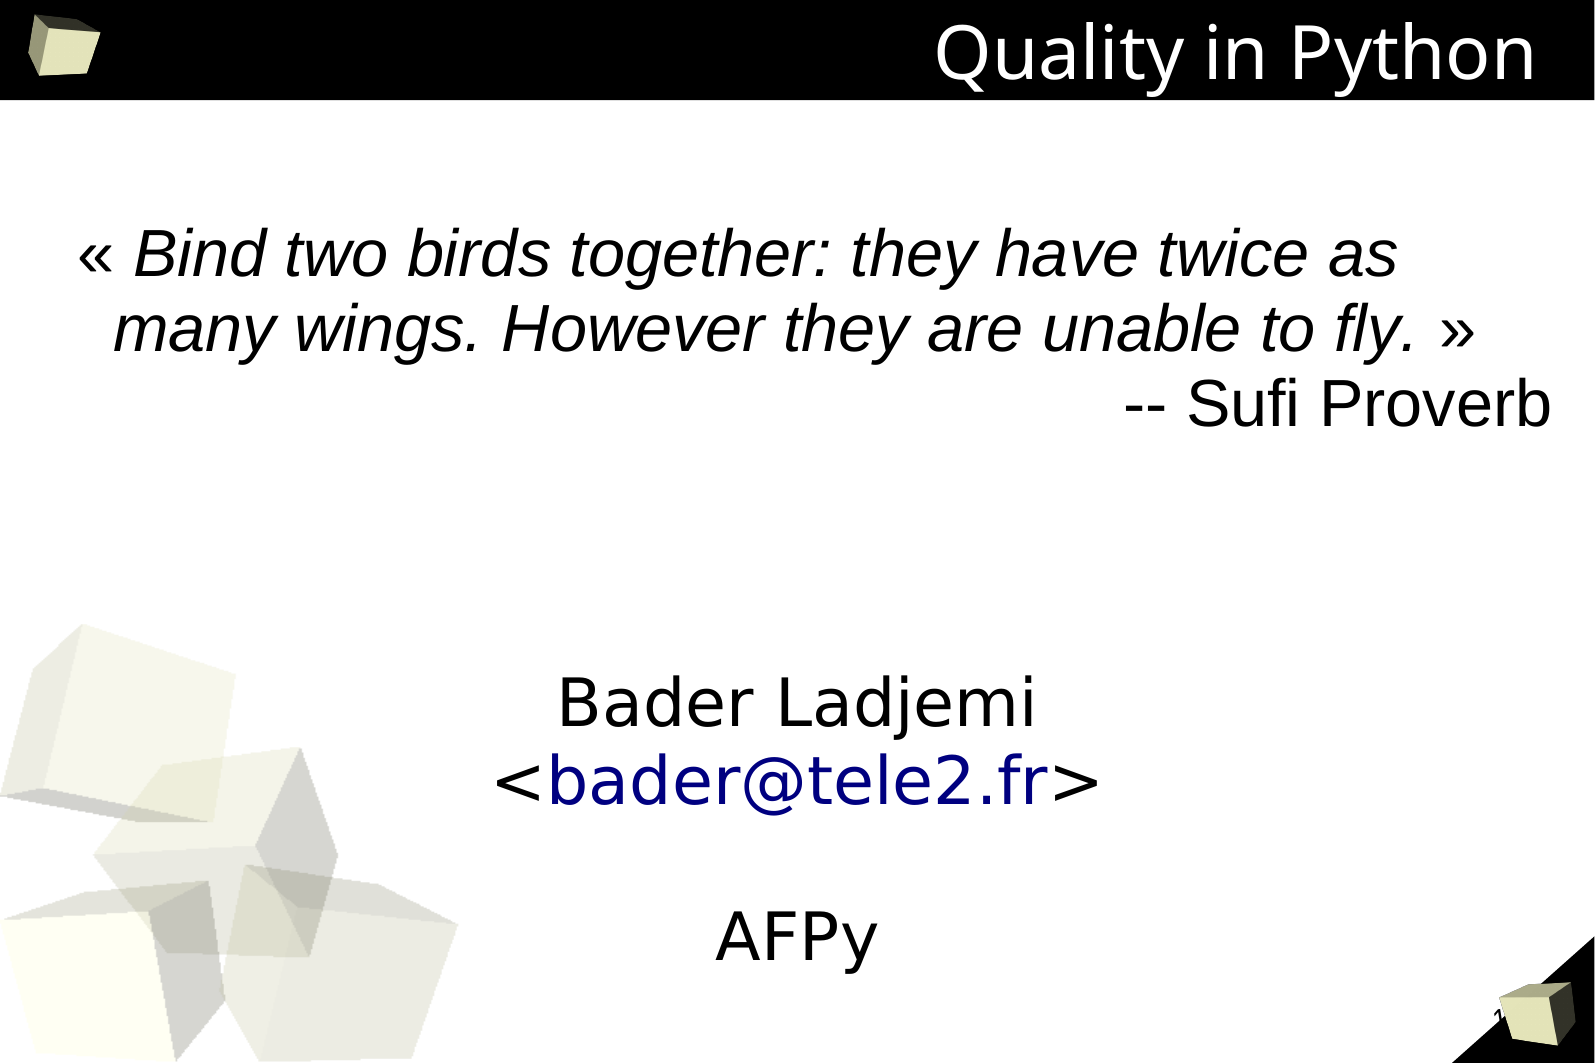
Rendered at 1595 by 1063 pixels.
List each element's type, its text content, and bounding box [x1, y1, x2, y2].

picture [0, 623, 460, 1063]
subtitle « Bind two birds together: they have twice as many wings. However they are unable to fly. » -- Sufi Proverb Bader Ladjemi <bader@tele2.fr> AFPy [42, 151, 1554, 1041]
title Quality in Python [113, 0, 1538, 104]
